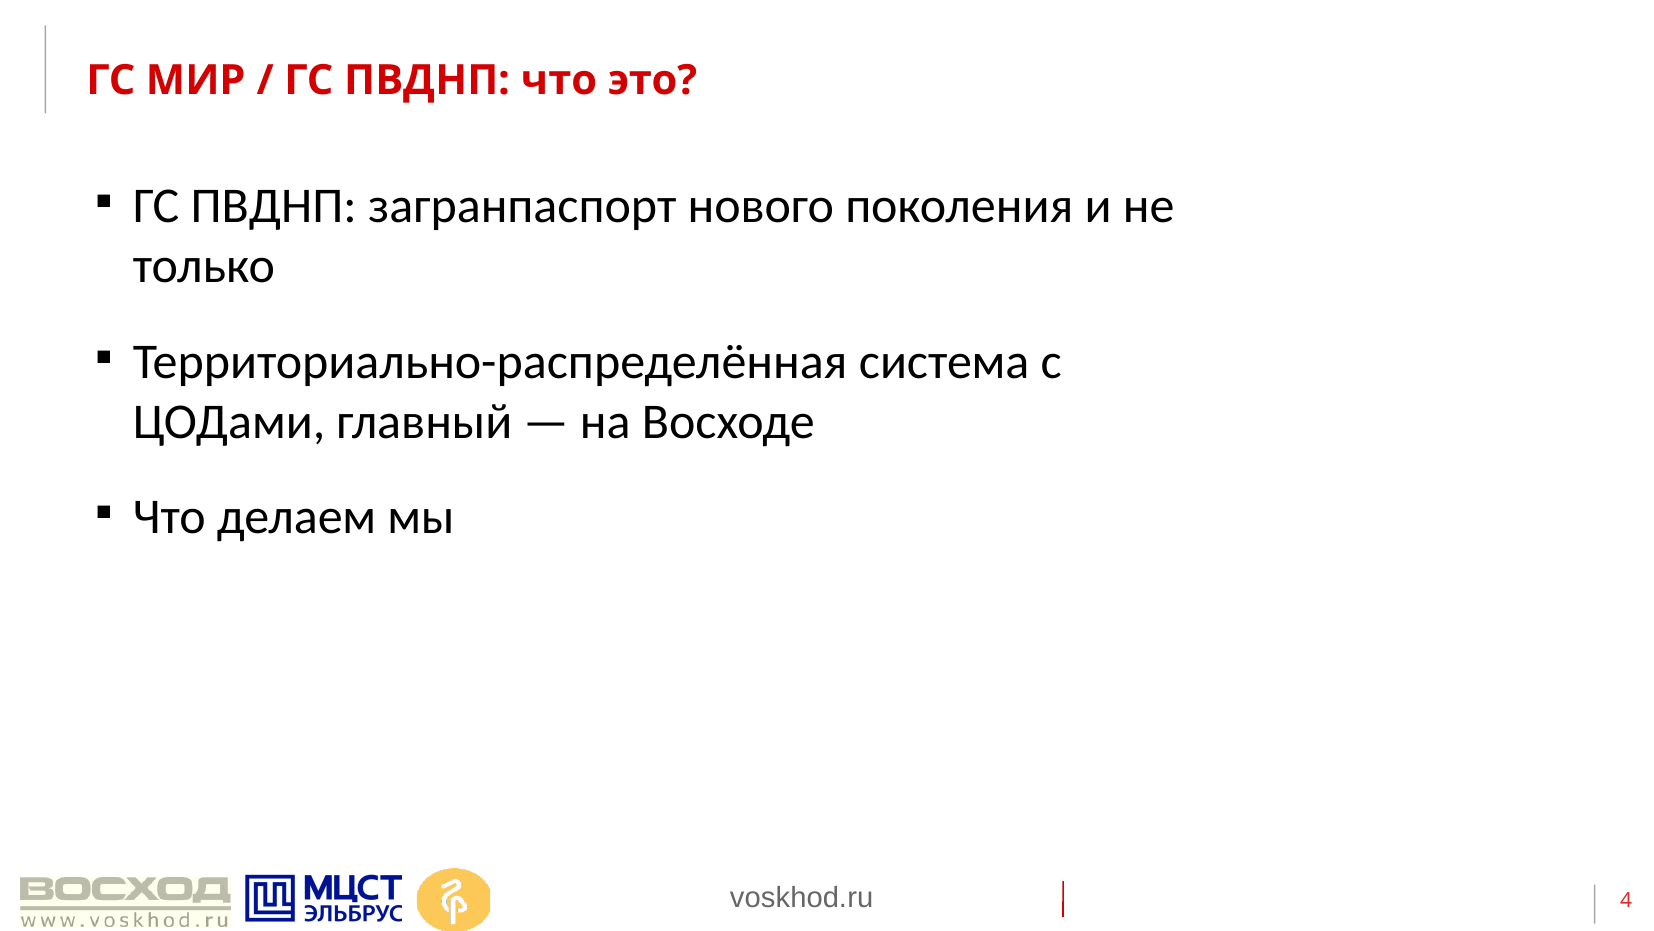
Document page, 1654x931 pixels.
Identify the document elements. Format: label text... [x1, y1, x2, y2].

picture [20, 877, 231, 927]
title ГС МИР / ГС ПВДНП: что это? [71, 45, 1560, 133]
slide_number <number> [1267, 884, 1647, 918]
picture [416, 868, 491, 931]
text_box ГС ПВДНП: загранпаспорт нового поколения и не только Территориально-распределённая система с ЦОДами, главный — на Восходе Что делаем мы [82, 165, 1193, 551]
picture [242, 874, 402, 922]
